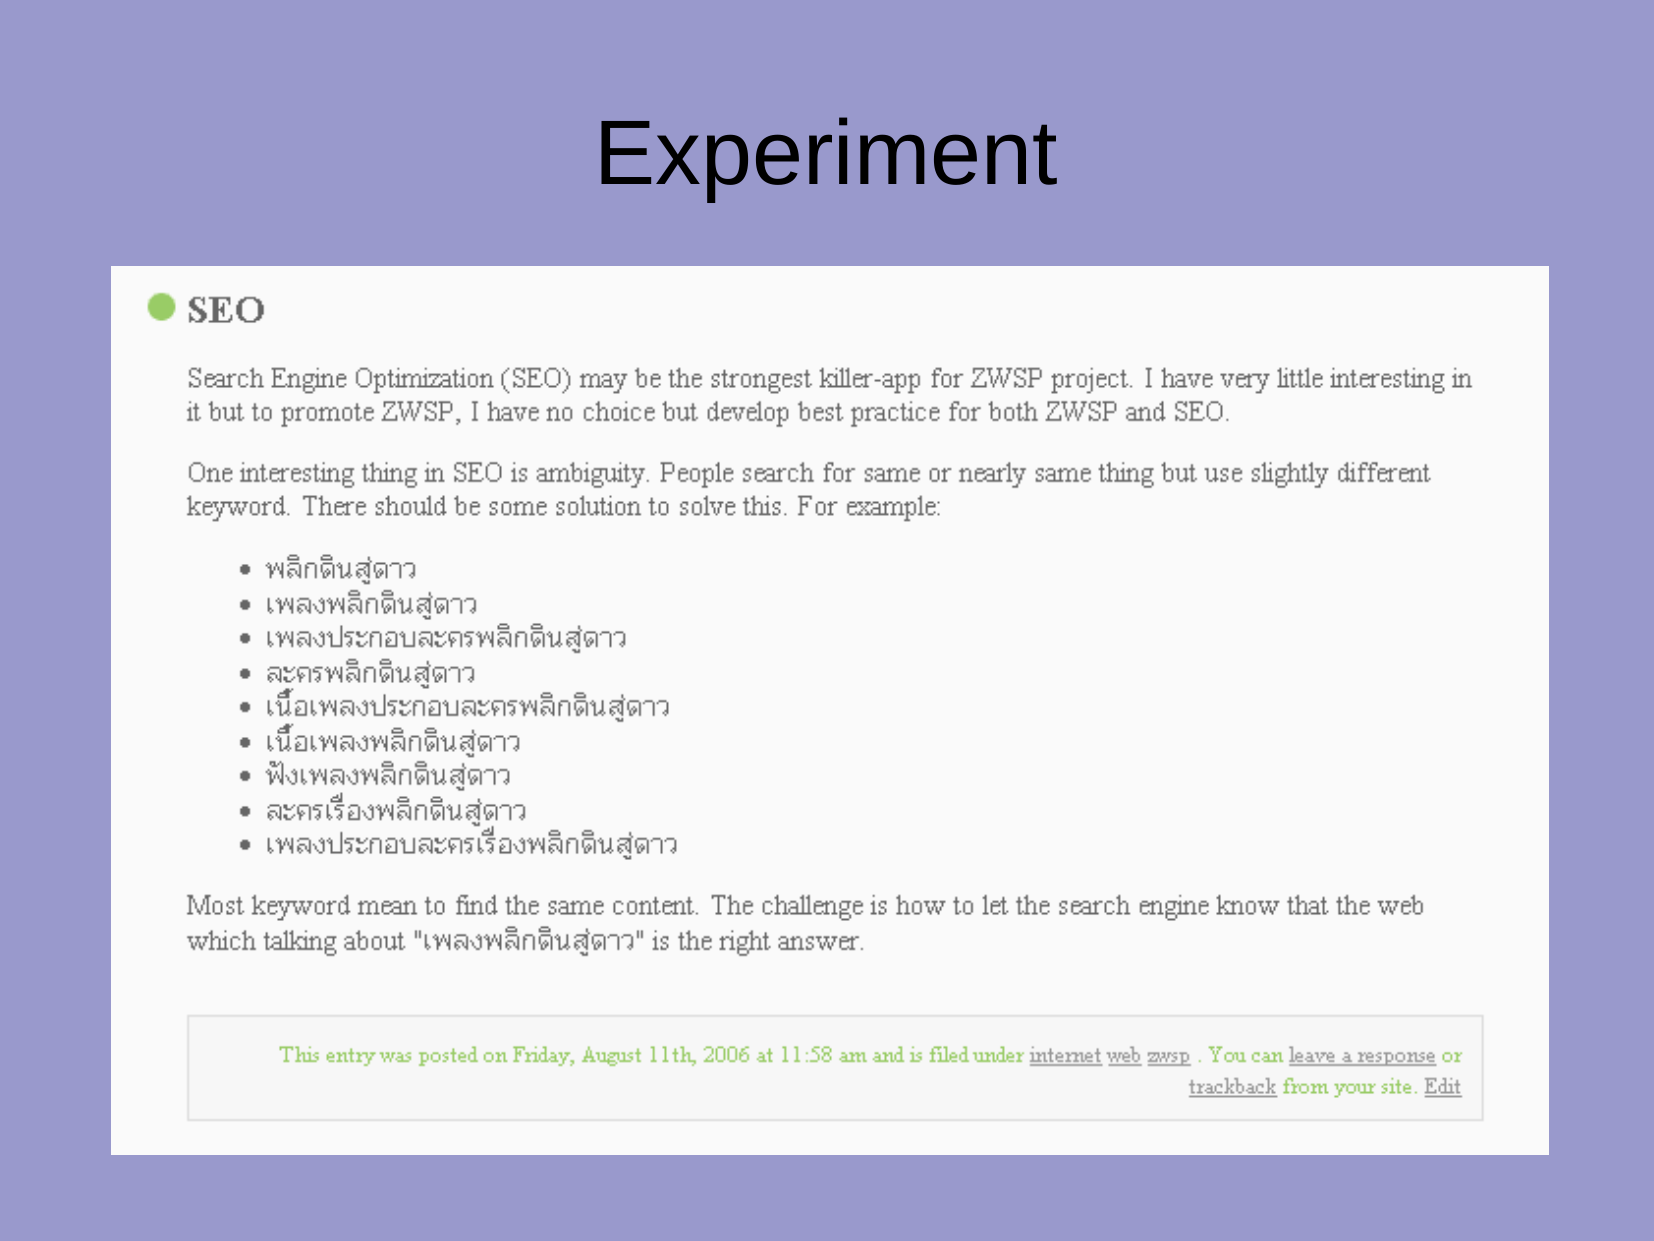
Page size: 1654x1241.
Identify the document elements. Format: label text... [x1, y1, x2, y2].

title Experiment [82, 49, 1571, 257]
picture [111, 266, 1549, 1155]
